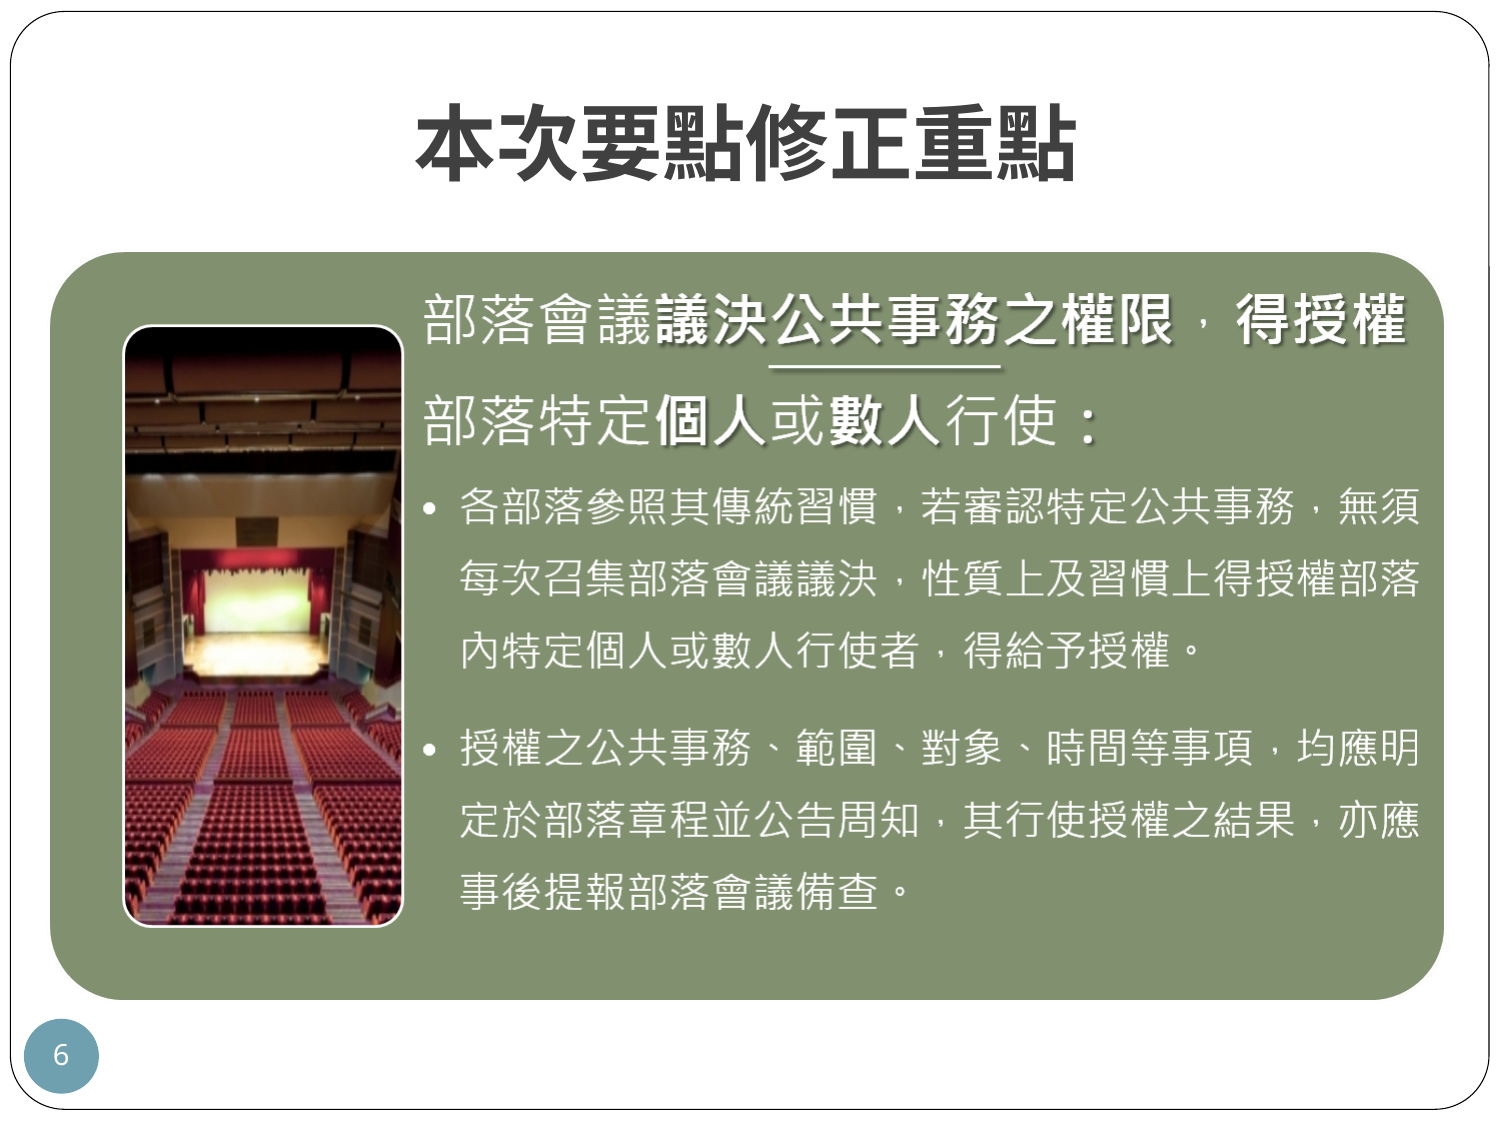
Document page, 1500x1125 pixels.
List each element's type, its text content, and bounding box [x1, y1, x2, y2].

text_box 本次要點修正重點 [112, 18, 1388, 207]
picture [46, 240, 1467, 1004]
text_box <編號> [23, 1018, 99, 1094]
